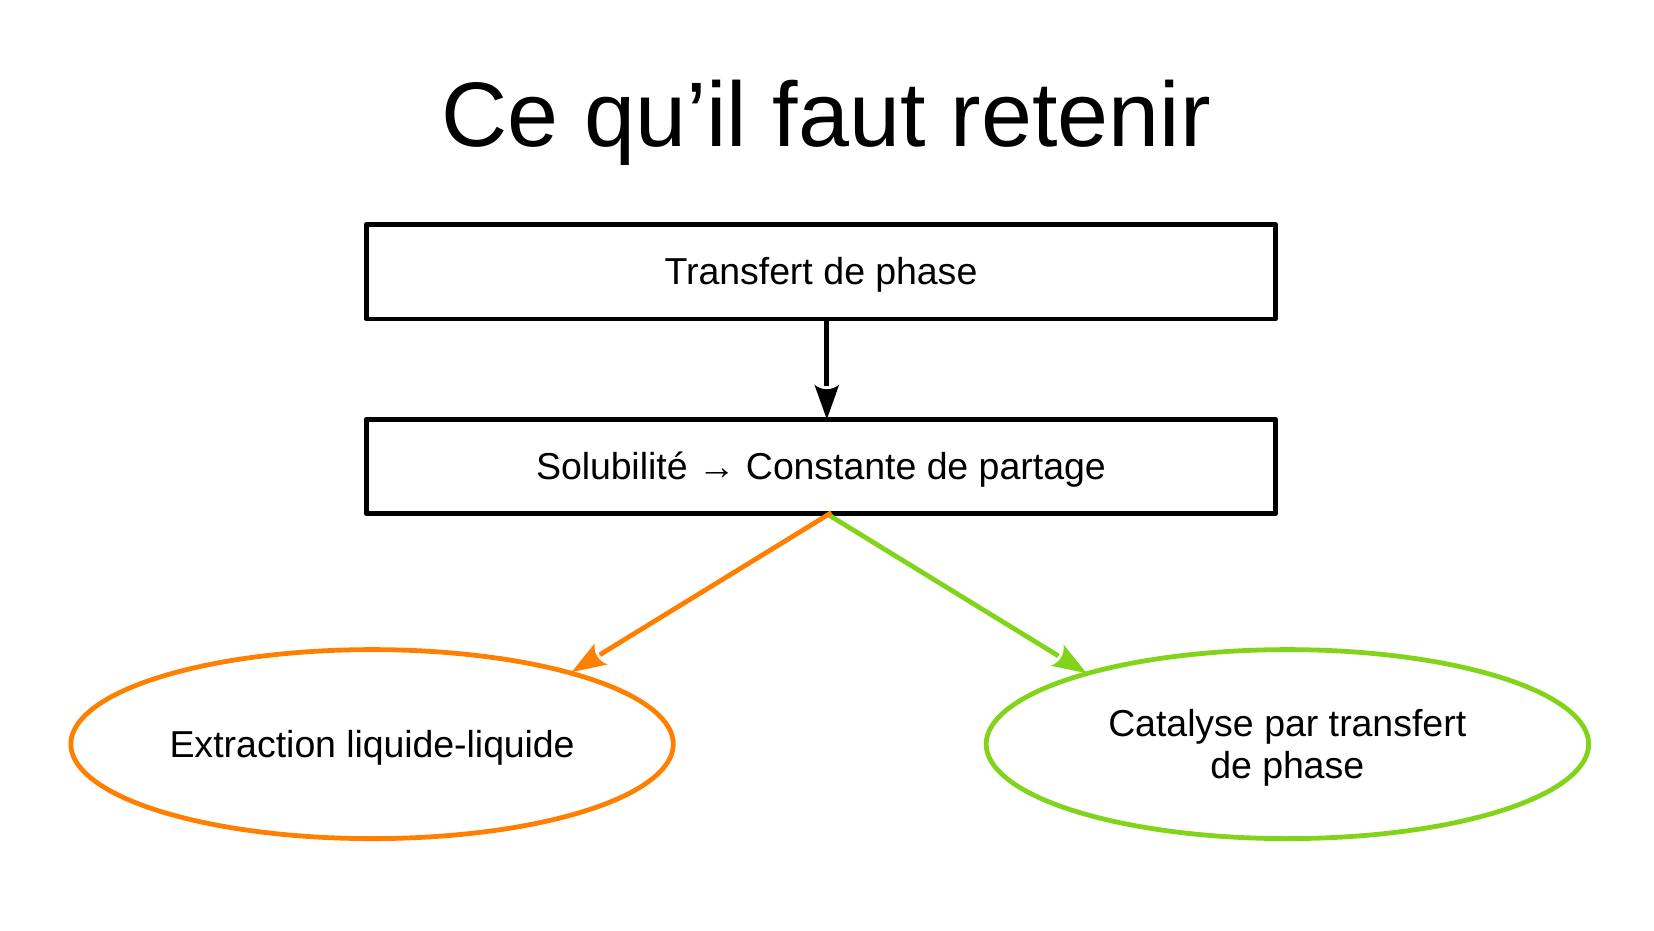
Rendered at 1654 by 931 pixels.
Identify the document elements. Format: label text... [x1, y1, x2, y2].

text_box Catalyse par transfert de phase [986, 649, 1589, 839]
text_box Transfert de phase [366, 224, 1276, 319]
text_box Extraction liquide-liquide [70, 649, 674, 839]
title Ce qu’il faut retenir [82, 37, 1571, 193]
text_box Solubilité → Constante de partage [366, 419, 1276, 514]
